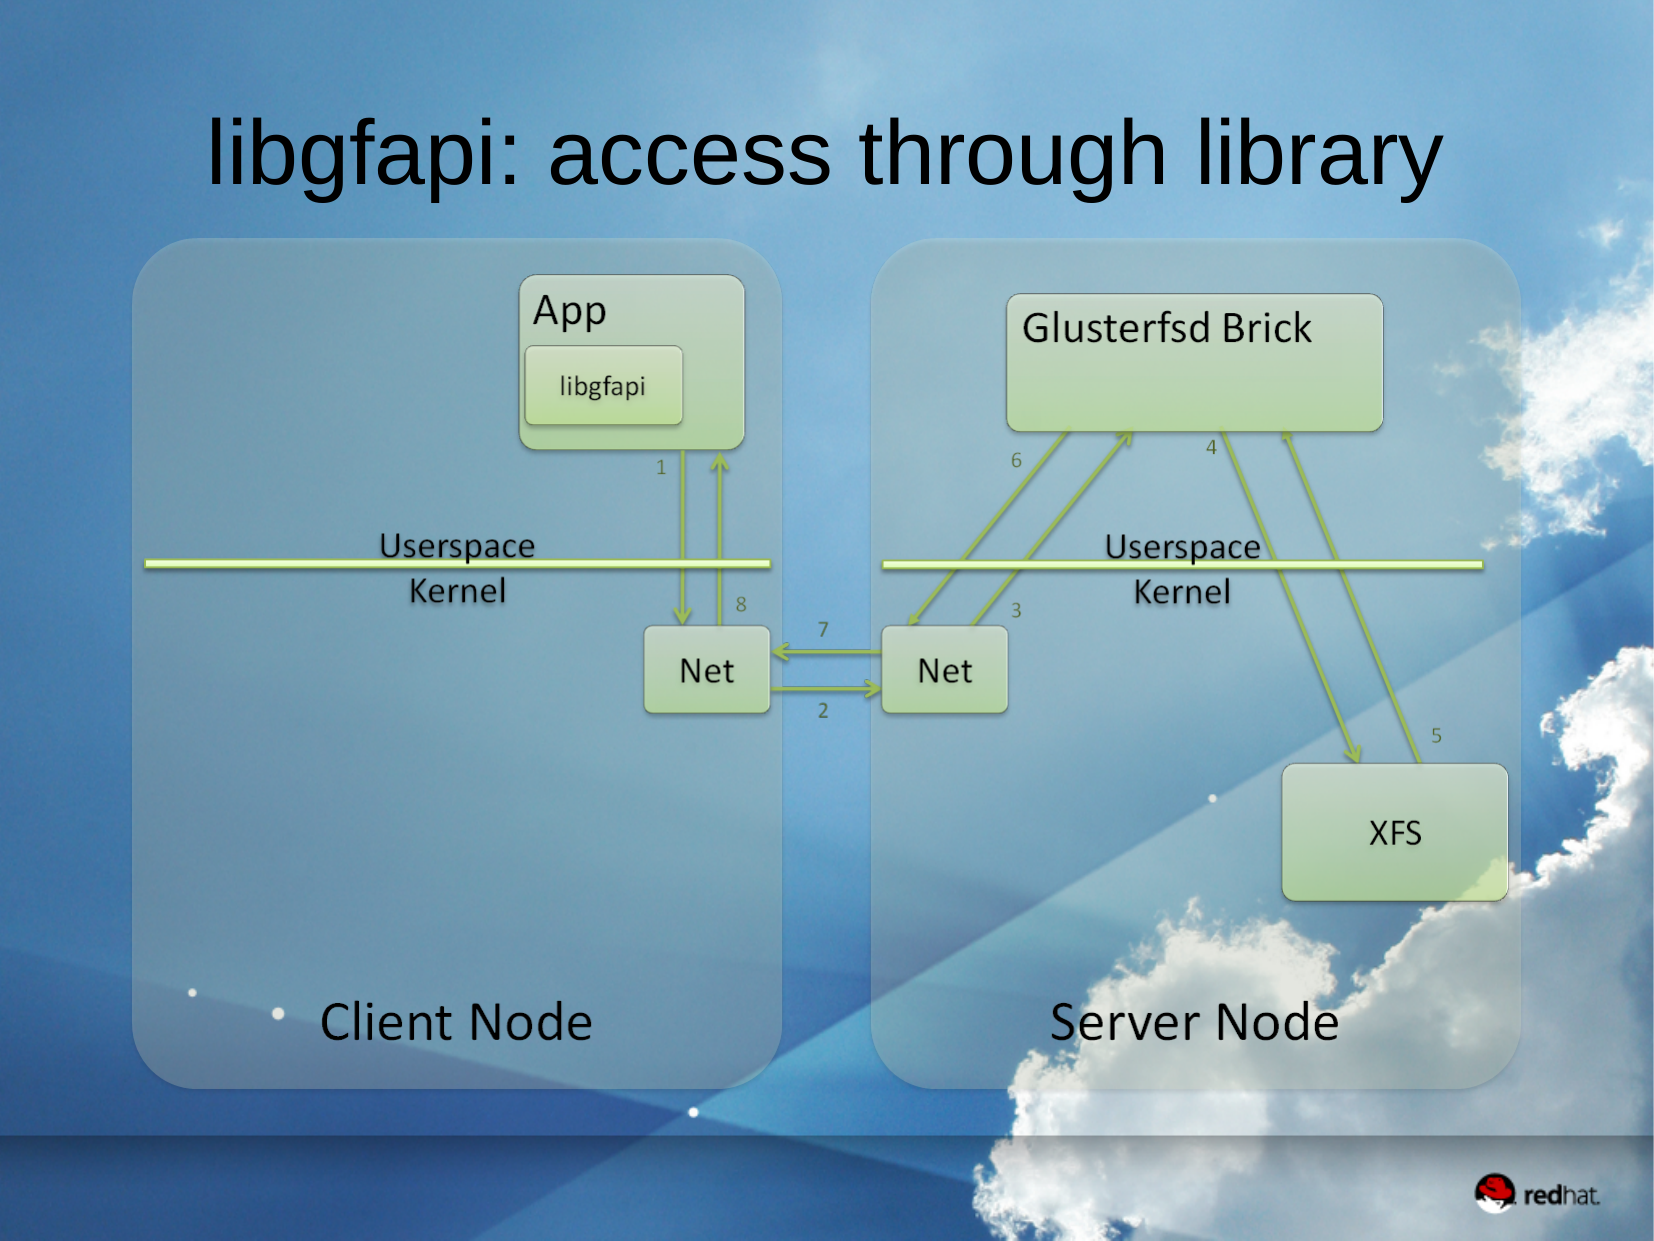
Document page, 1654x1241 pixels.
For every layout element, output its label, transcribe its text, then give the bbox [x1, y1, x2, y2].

title libgfapi: access through library [82, 49, 1571, 257]
picture [0, 0, 1654, 1241]
